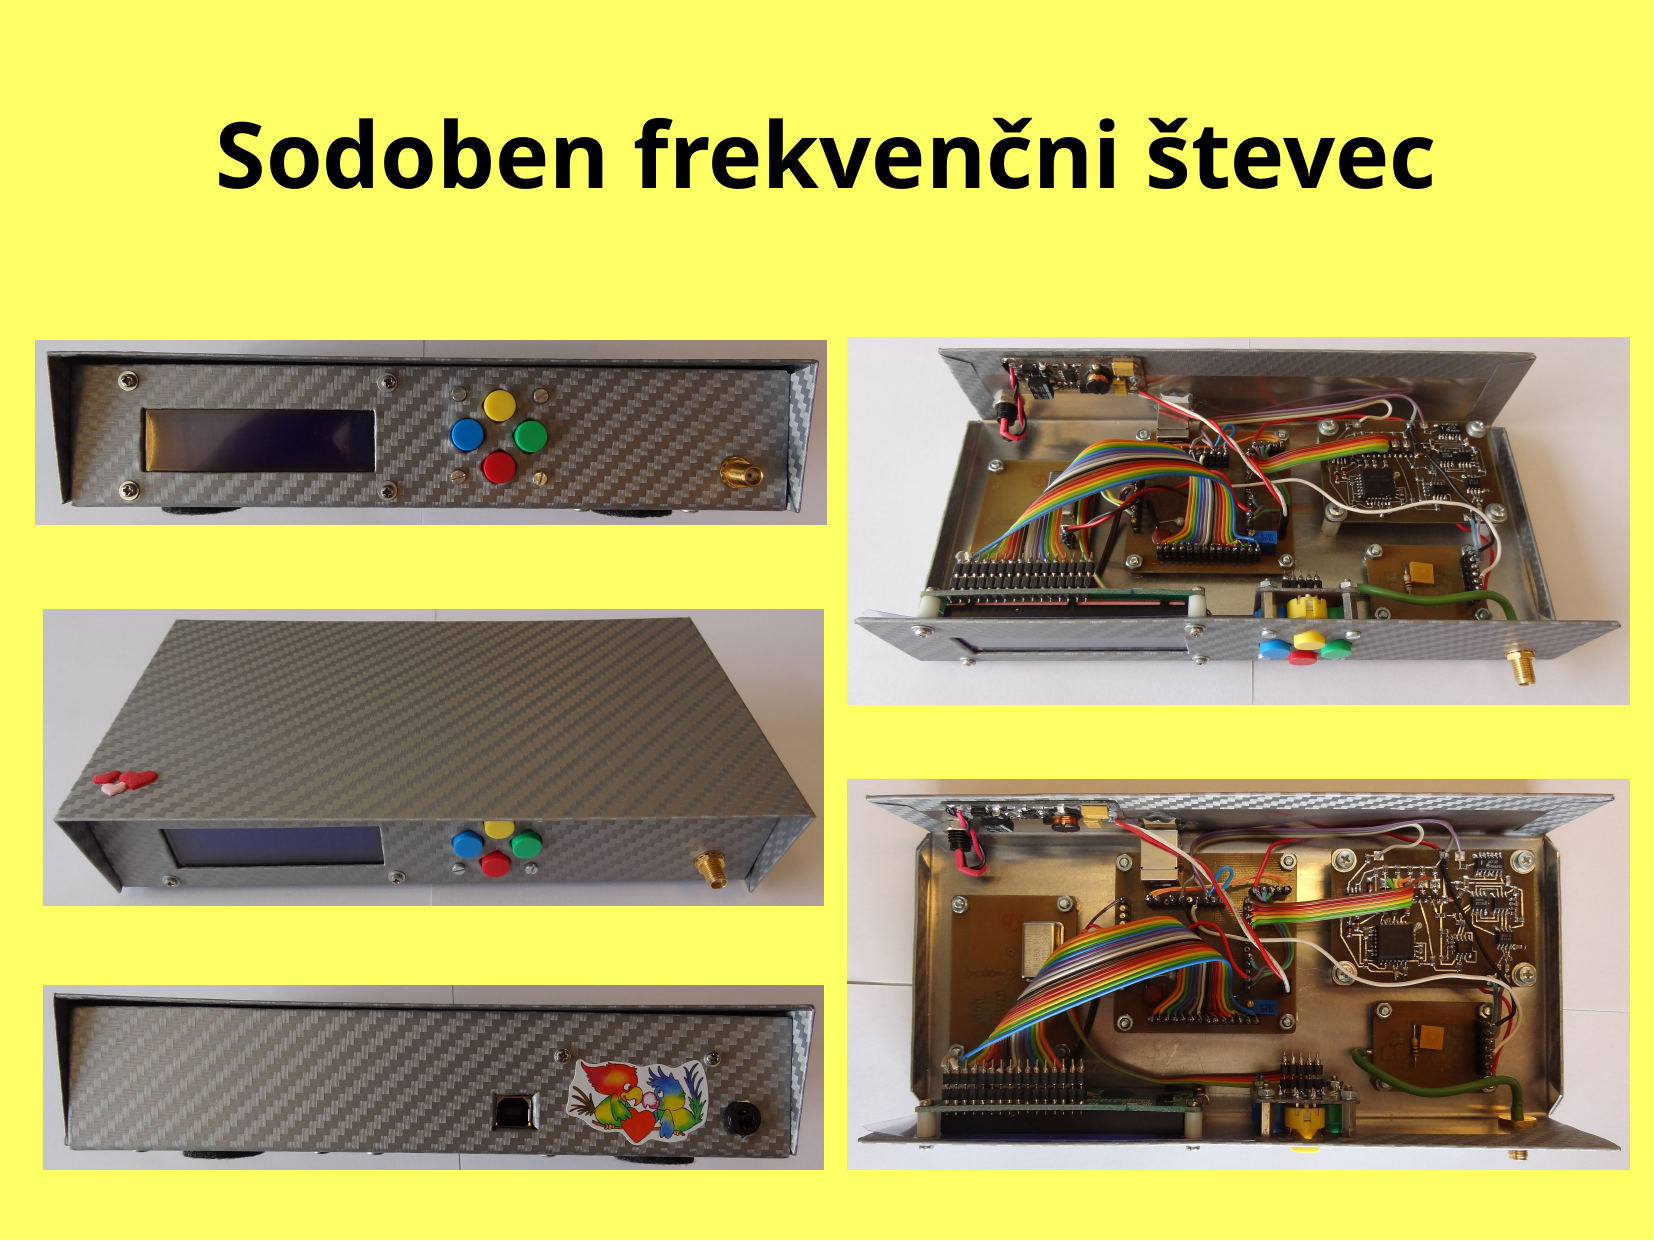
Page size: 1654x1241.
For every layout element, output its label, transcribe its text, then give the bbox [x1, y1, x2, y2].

picture [35, 340, 827, 525]
picture [847, 779, 1630, 1170]
picture [43, 609, 824, 906]
picture [43, 985, 824, 1170]
title Sodoben frekvenčni števec [82, 49, 1571, 257]
picture [847, 337, 1630, 705]
